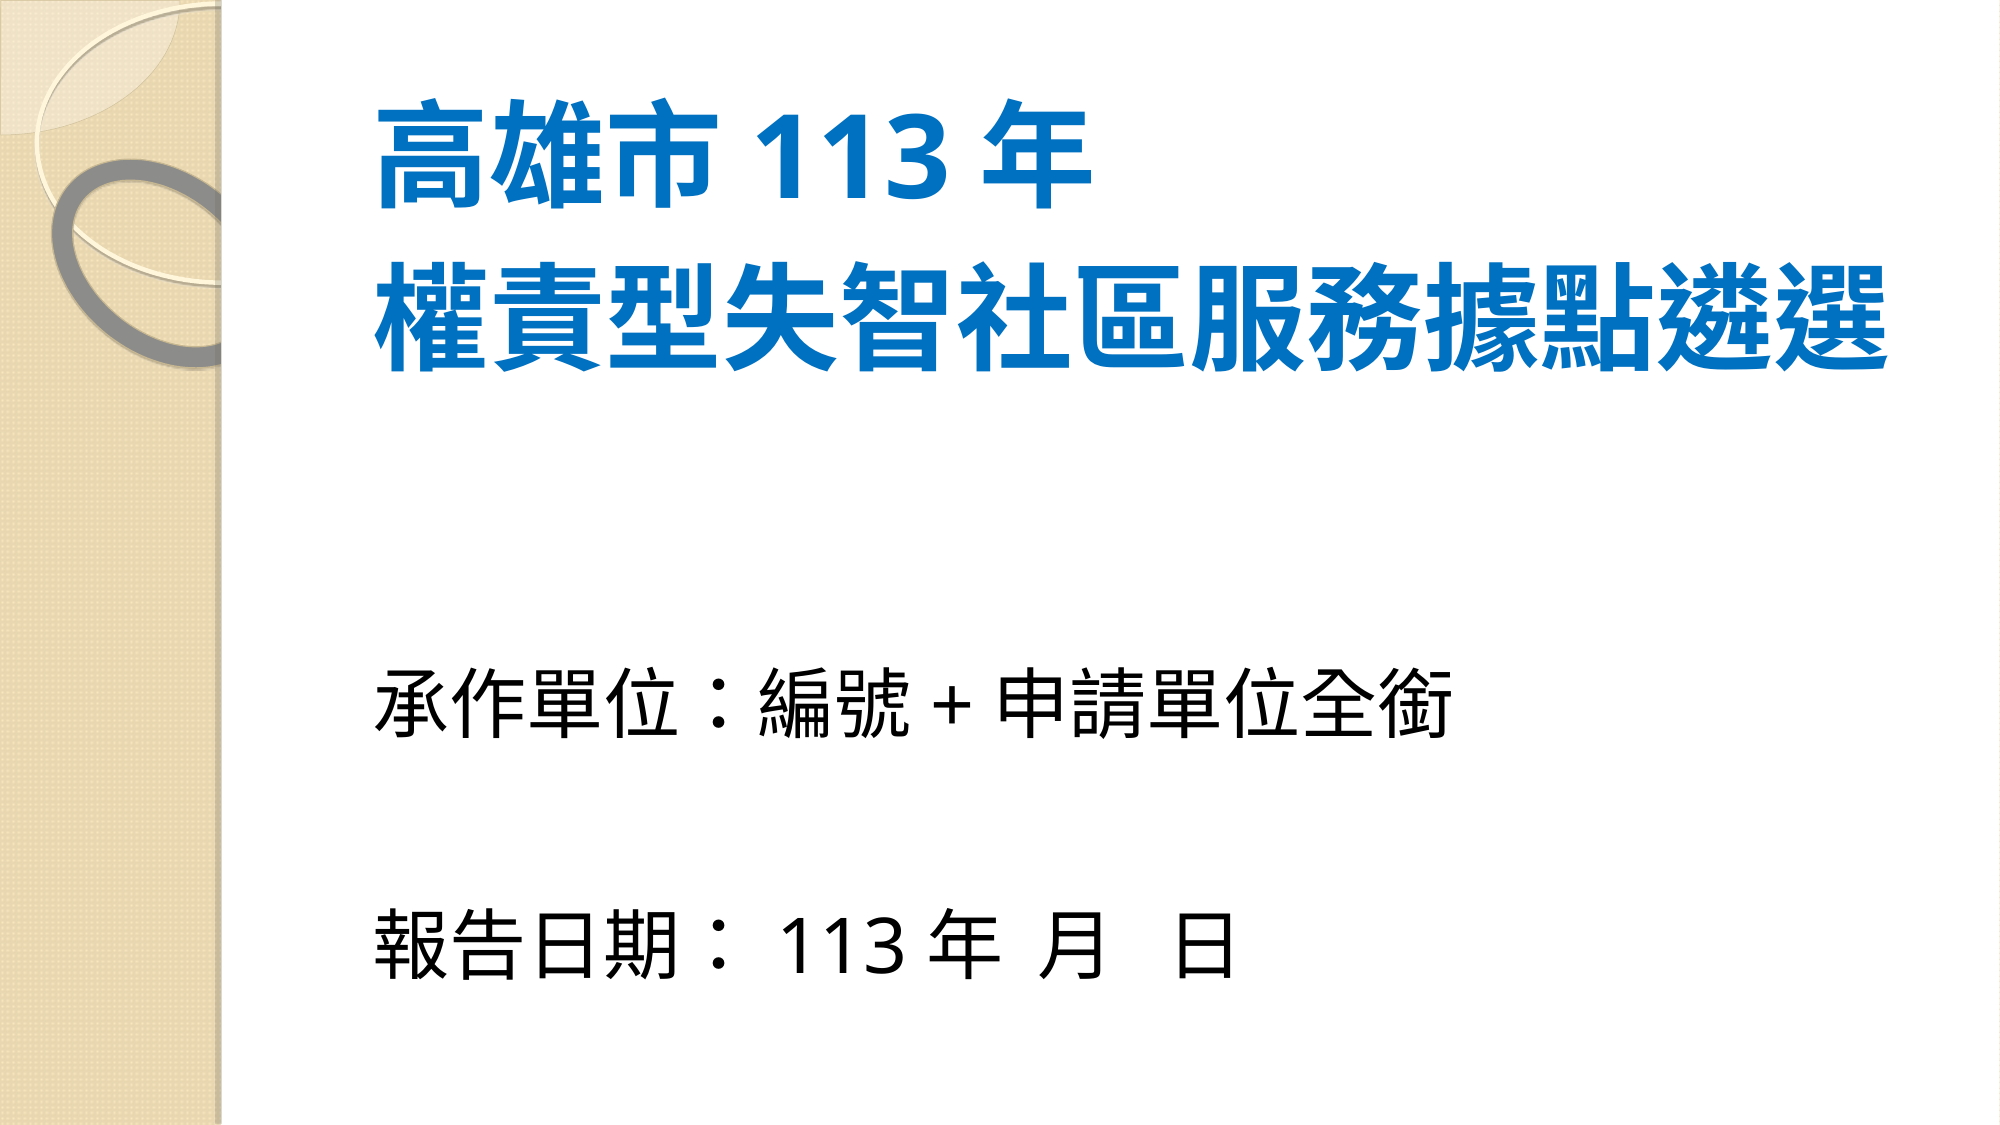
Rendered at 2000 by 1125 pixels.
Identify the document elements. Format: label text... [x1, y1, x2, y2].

text_box 高雄市113年 權責型失智社區服務據點遴選 承作單位：編號+申請單位全銜 報告日期：113年 月 日 [350, 90, 2000, 1036]
